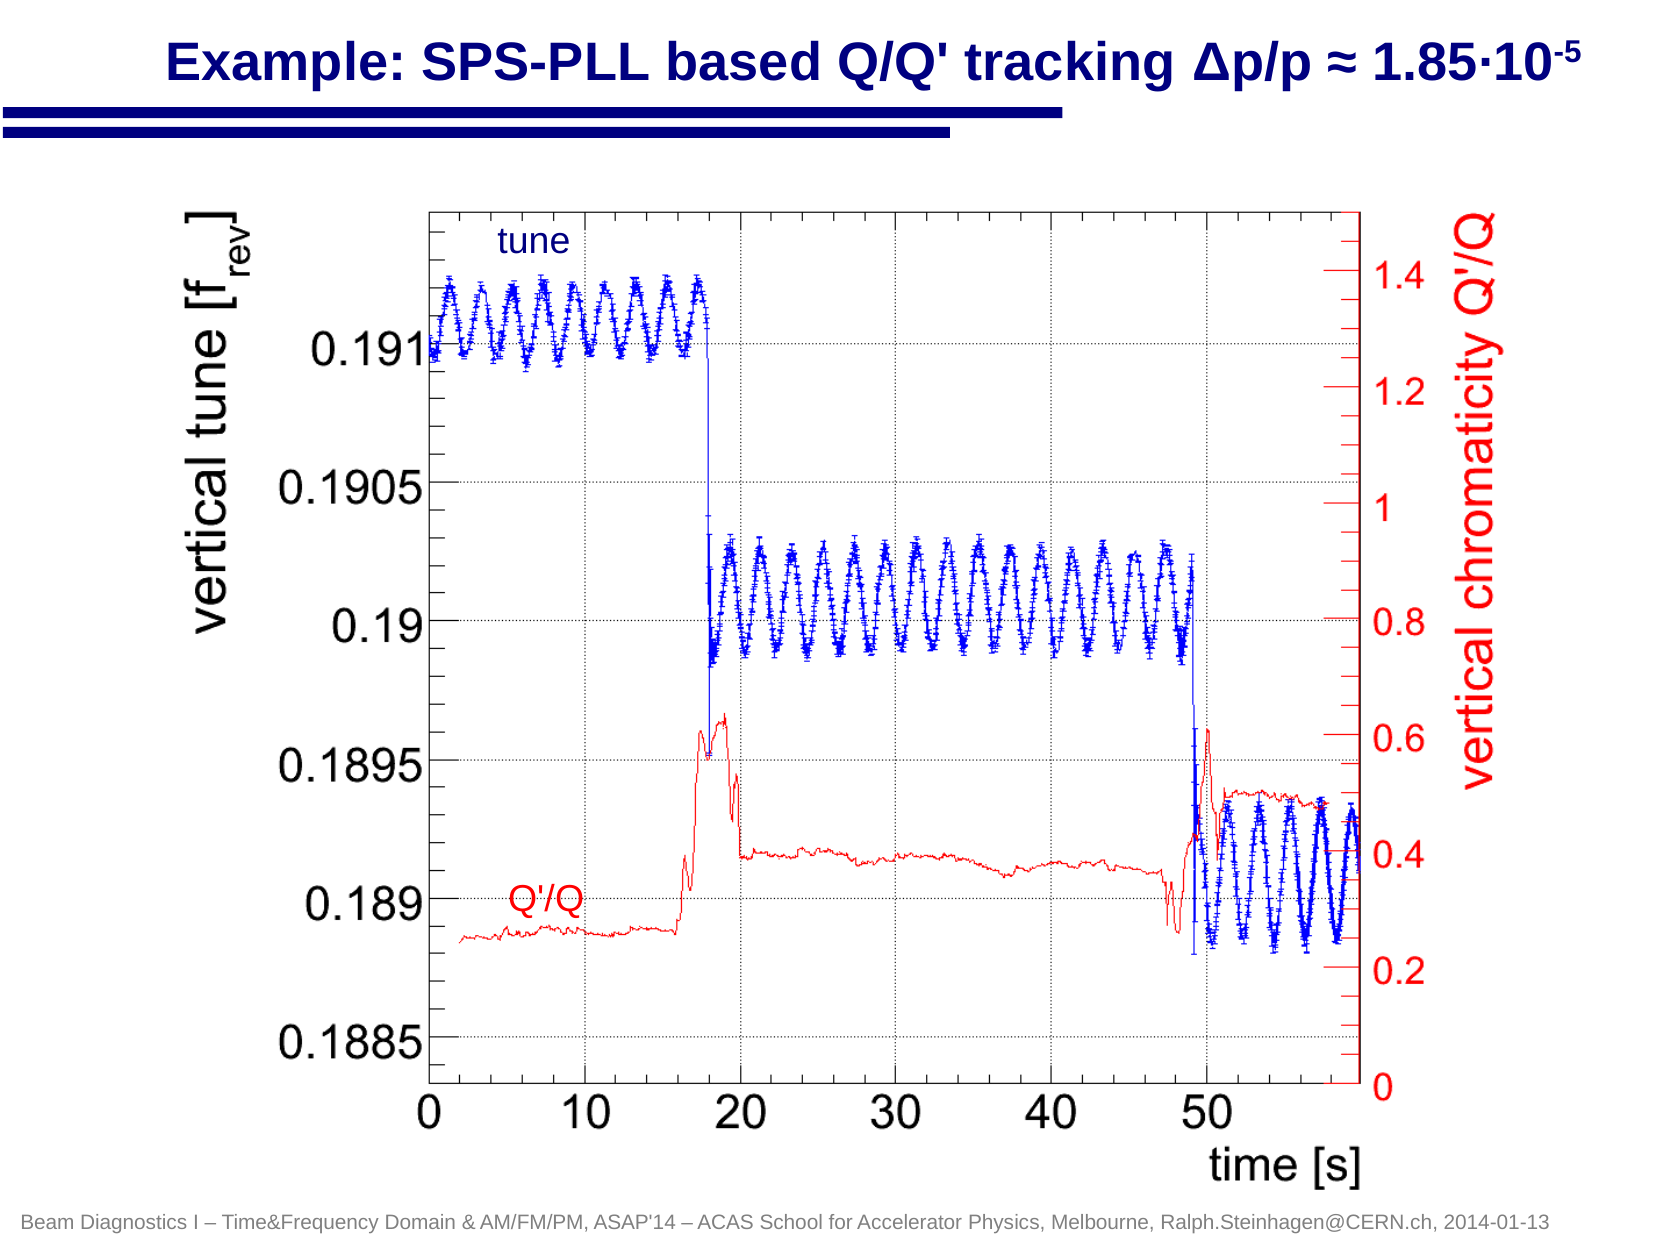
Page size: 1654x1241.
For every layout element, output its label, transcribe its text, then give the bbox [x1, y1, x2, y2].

picture [151, 192, 1541, 1205]
text_box tune [482, 212, 618, 276]
text_box Q'/Q [493, 870, 617, 933]
title Example: SPS-PLL based Q/Q' tracking Δp/p ≈ 1.85∙10-5 [165, 0, 1598, 124]
